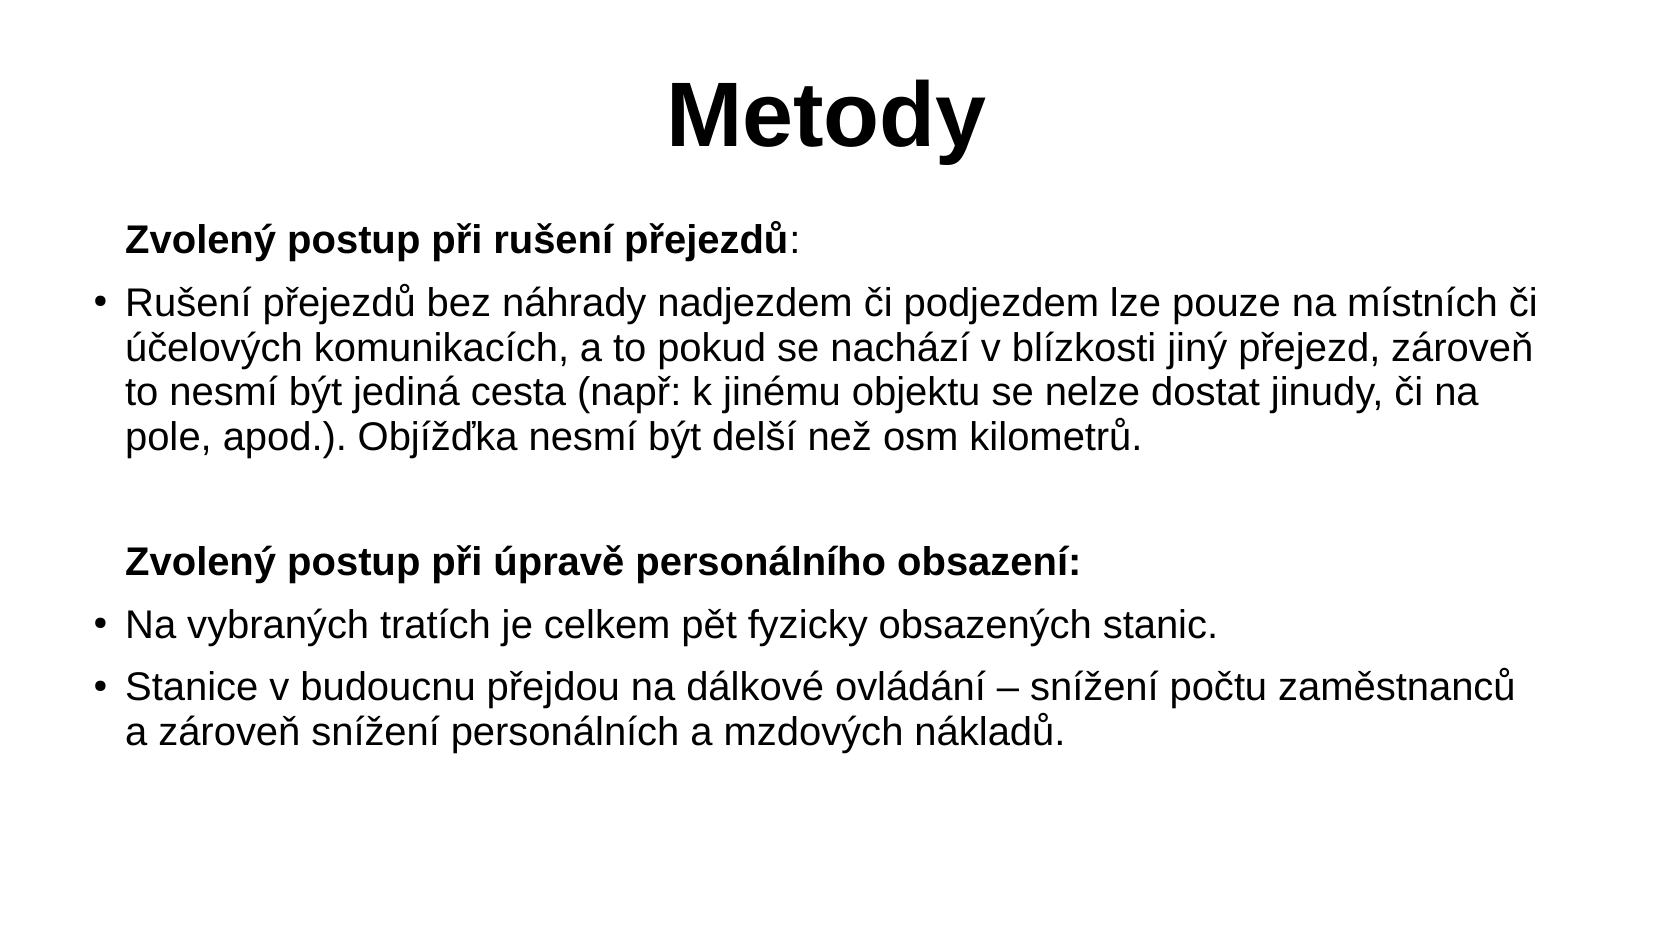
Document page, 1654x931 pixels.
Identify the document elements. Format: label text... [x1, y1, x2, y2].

title Metody [82, 37, 1571, 193]
list Zvolený postup při rušení přejezdů: Rušení přejezdů bez náhrady nadjezdem či podjezdem lze pouze na místních či účelových komunikacích, a to pokud se nachází v blízkosti jiný přejezd, zároveň to nesmí být jediná cesta (např: k jinému objektu se nelze dostat jinudy, či na pole, apod.). Objížďka nesmí být delší než osm kilometrů. Zvolený postup při úpravě personálního obsazení: Na vybraných tratích je celkem pět fyzicky obsazených stanic. Stanice v budoucnu přejdou na dálkové ovládání – snížení počtu zaměstnanců a zároveň snížení personálních a mzdových nákladů. [82, 217, 1571, 758]
